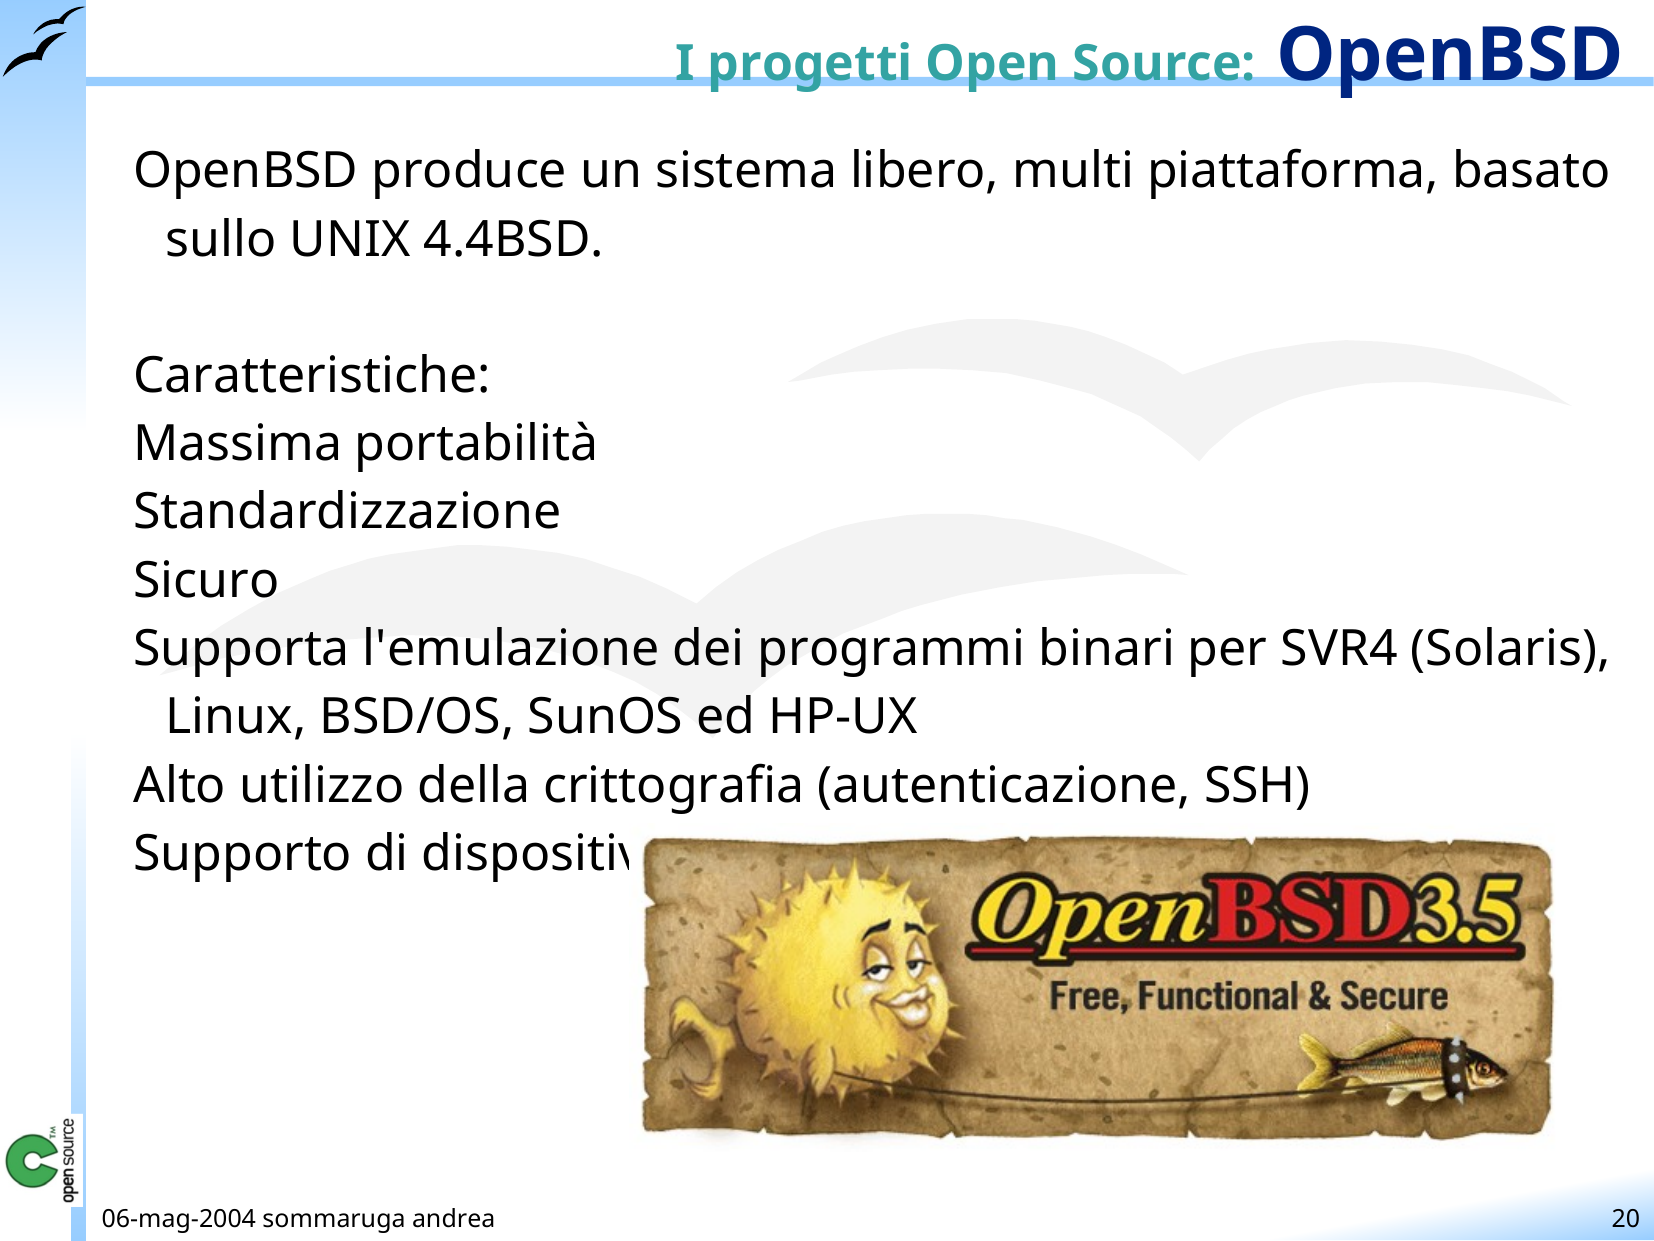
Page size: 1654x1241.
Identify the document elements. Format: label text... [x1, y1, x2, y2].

picture [1, 1115, 83, 1207]
title I progetti Open Source: OpenBSD [85, 0, 1654, 104]
picture [629, 823, 1565, 1152]
list OpenBSD produce un sistema libero, multi piattaforma, basato sullo UNIX 4.4BSD. Caratteristiche: Massima portabilità Standardizzazione Sicuro Supporta l'emulazione dei programmi binari per SVR4 (Solaris), Linux, BSD/OS, SunOS ed HP-UX Alto utilizzo della crittografia (autenticazione, SSH) Supporto di dispositivi HW per la crittografia [85, 134, 1628, 1163]
